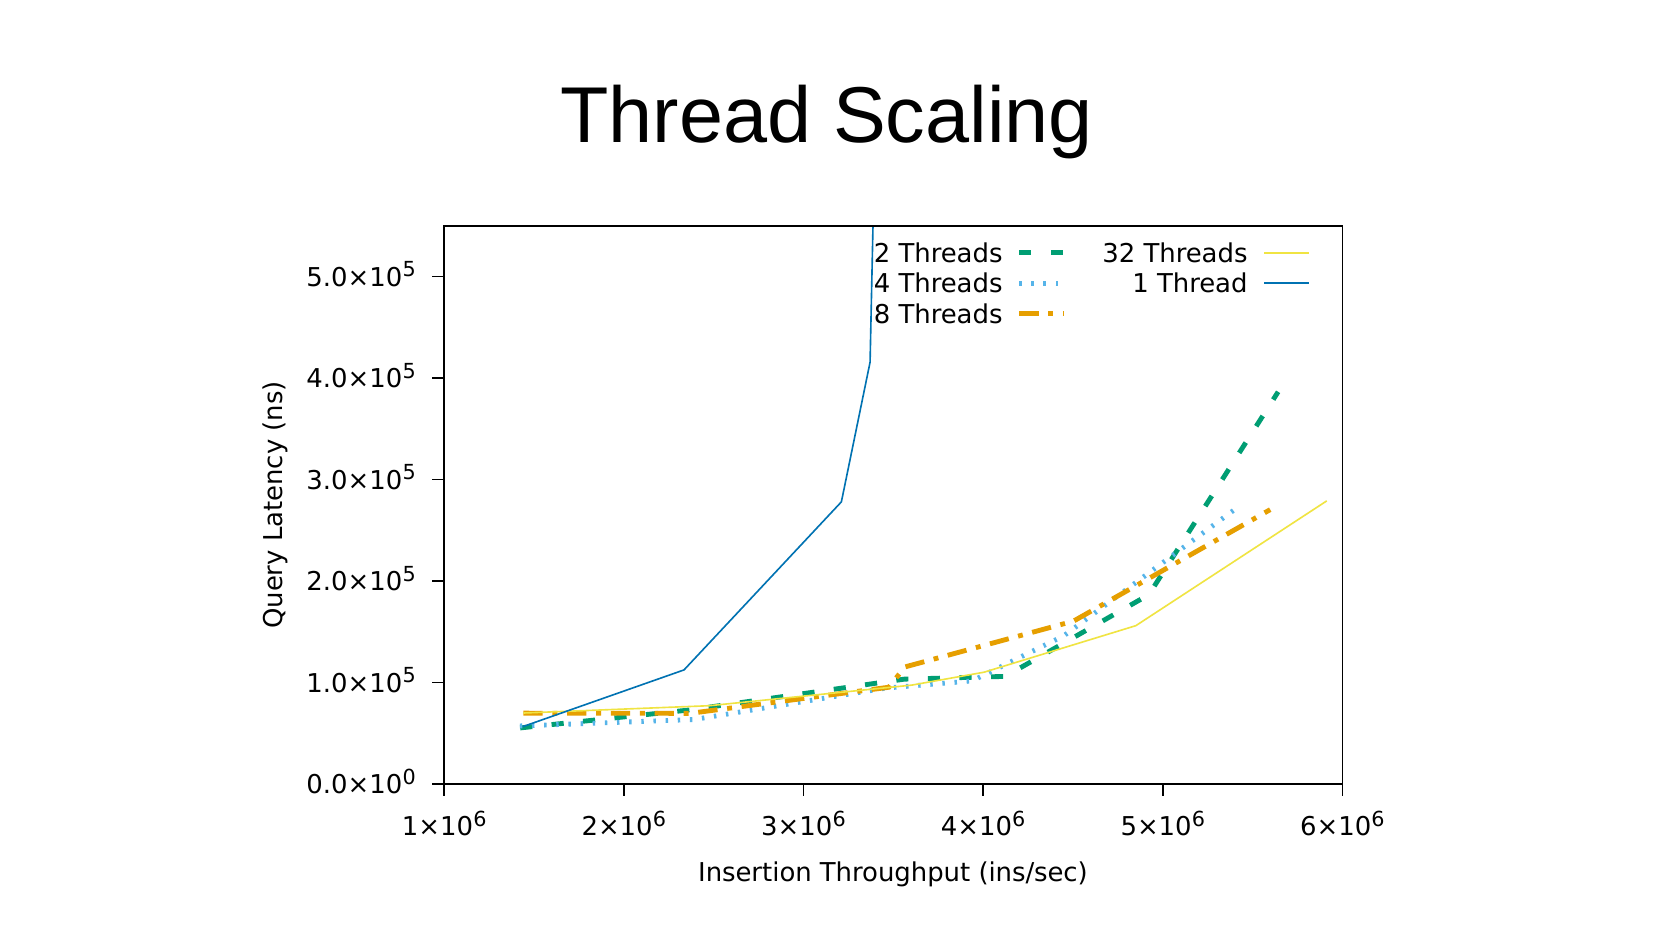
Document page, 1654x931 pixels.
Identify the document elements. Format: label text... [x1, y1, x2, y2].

title Thread Scaling [82, 37, 1571, 193]
picture [243, 193, 1411, 895]
